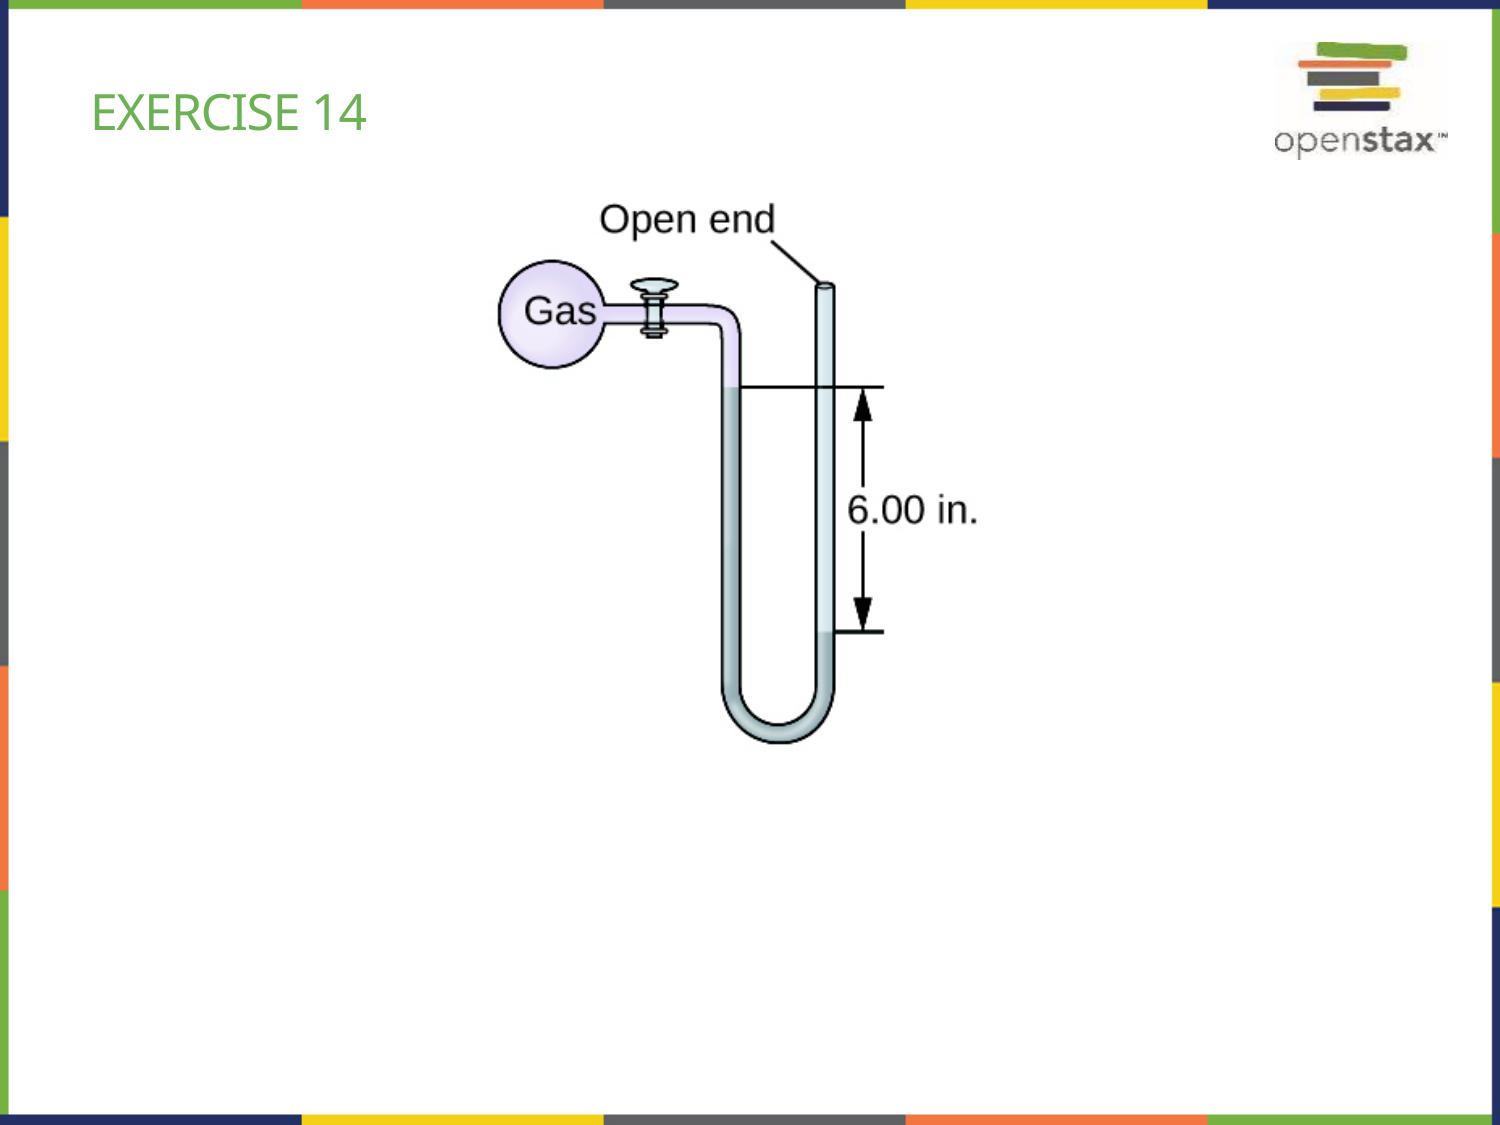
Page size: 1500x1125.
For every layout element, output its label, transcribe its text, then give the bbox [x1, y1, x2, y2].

picture [0, 0, 1500, 1125]
title Exercise 14 [75, 39, 1398, 148]
